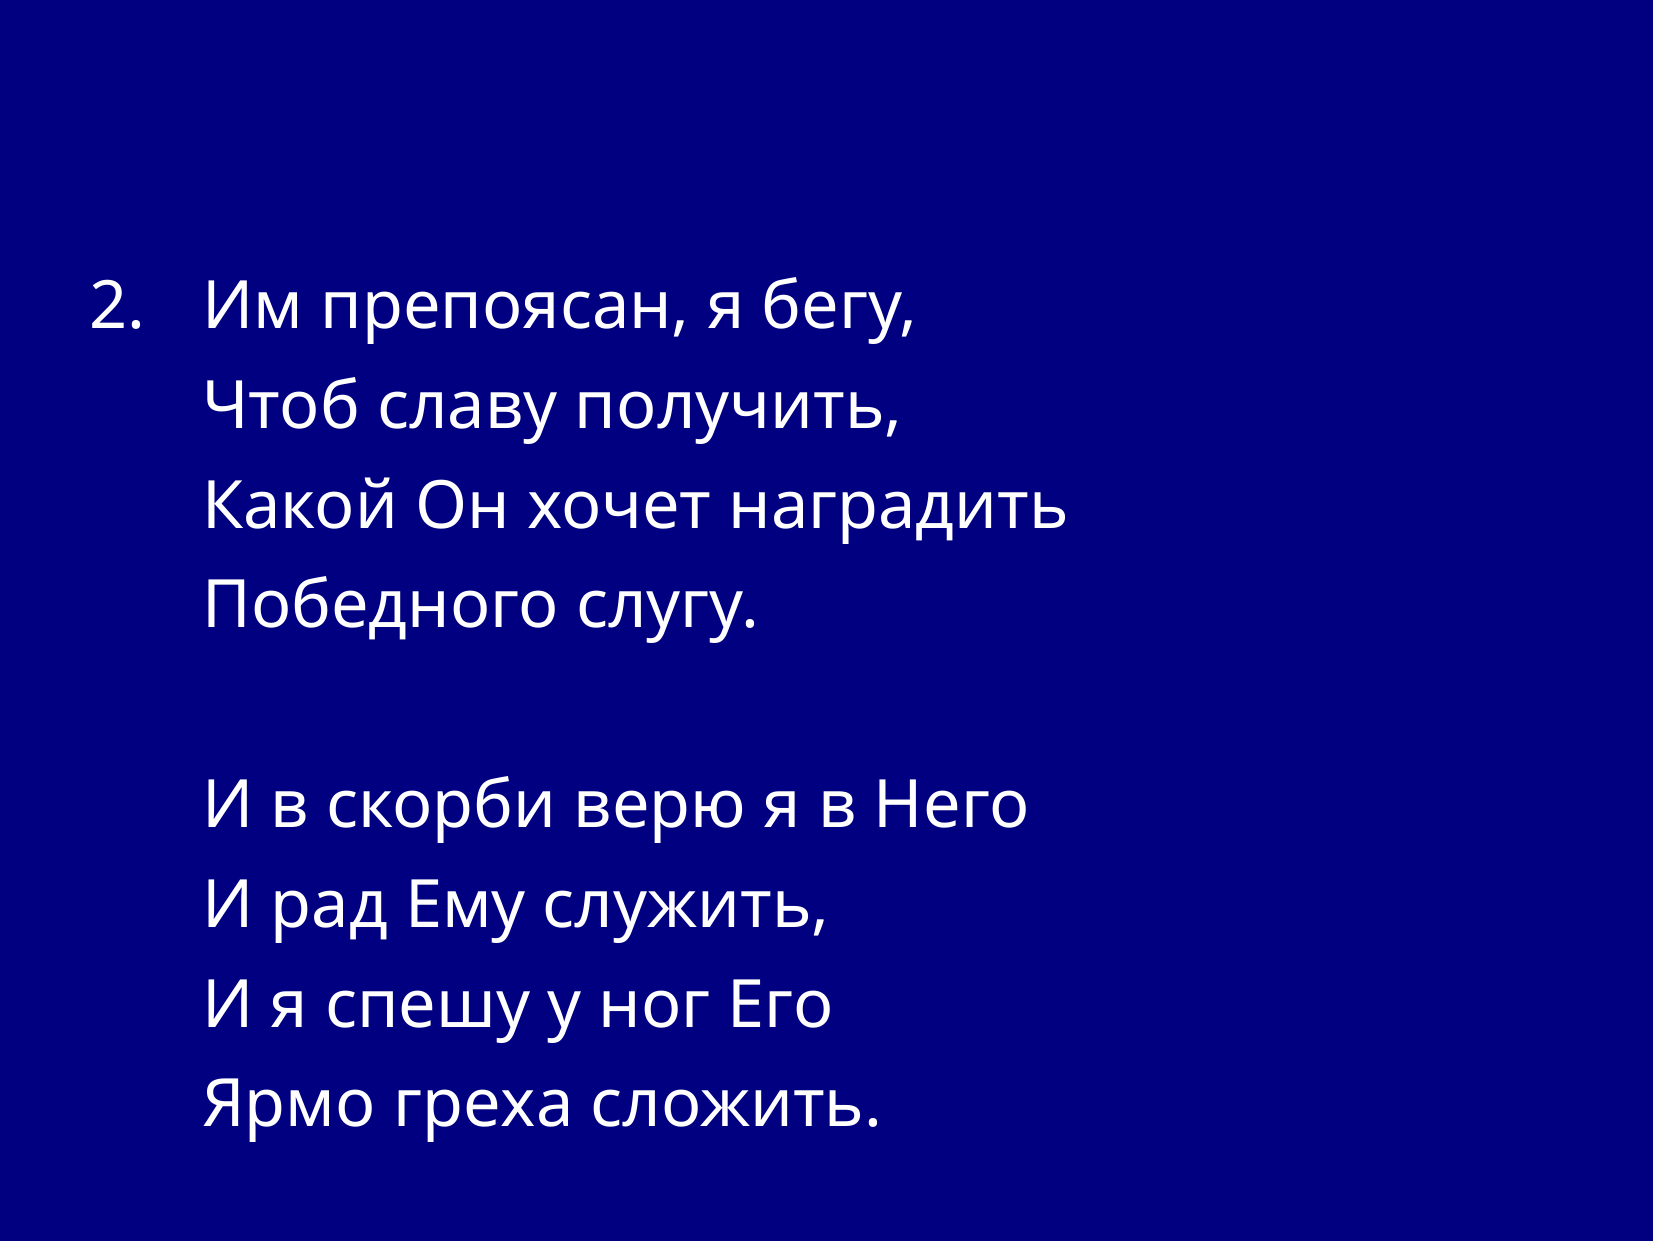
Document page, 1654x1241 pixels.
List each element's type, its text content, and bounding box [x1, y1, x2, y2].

text_box 2. Им препоясан, я бегу, Чтоб славу получить, Какой Он хочет наградить Победного слугу. И в скорби верю я в Него И рад Ему служить, И я спешу у ног Его Ярмо греха сложить. [75, 150, 1576, 1163]
